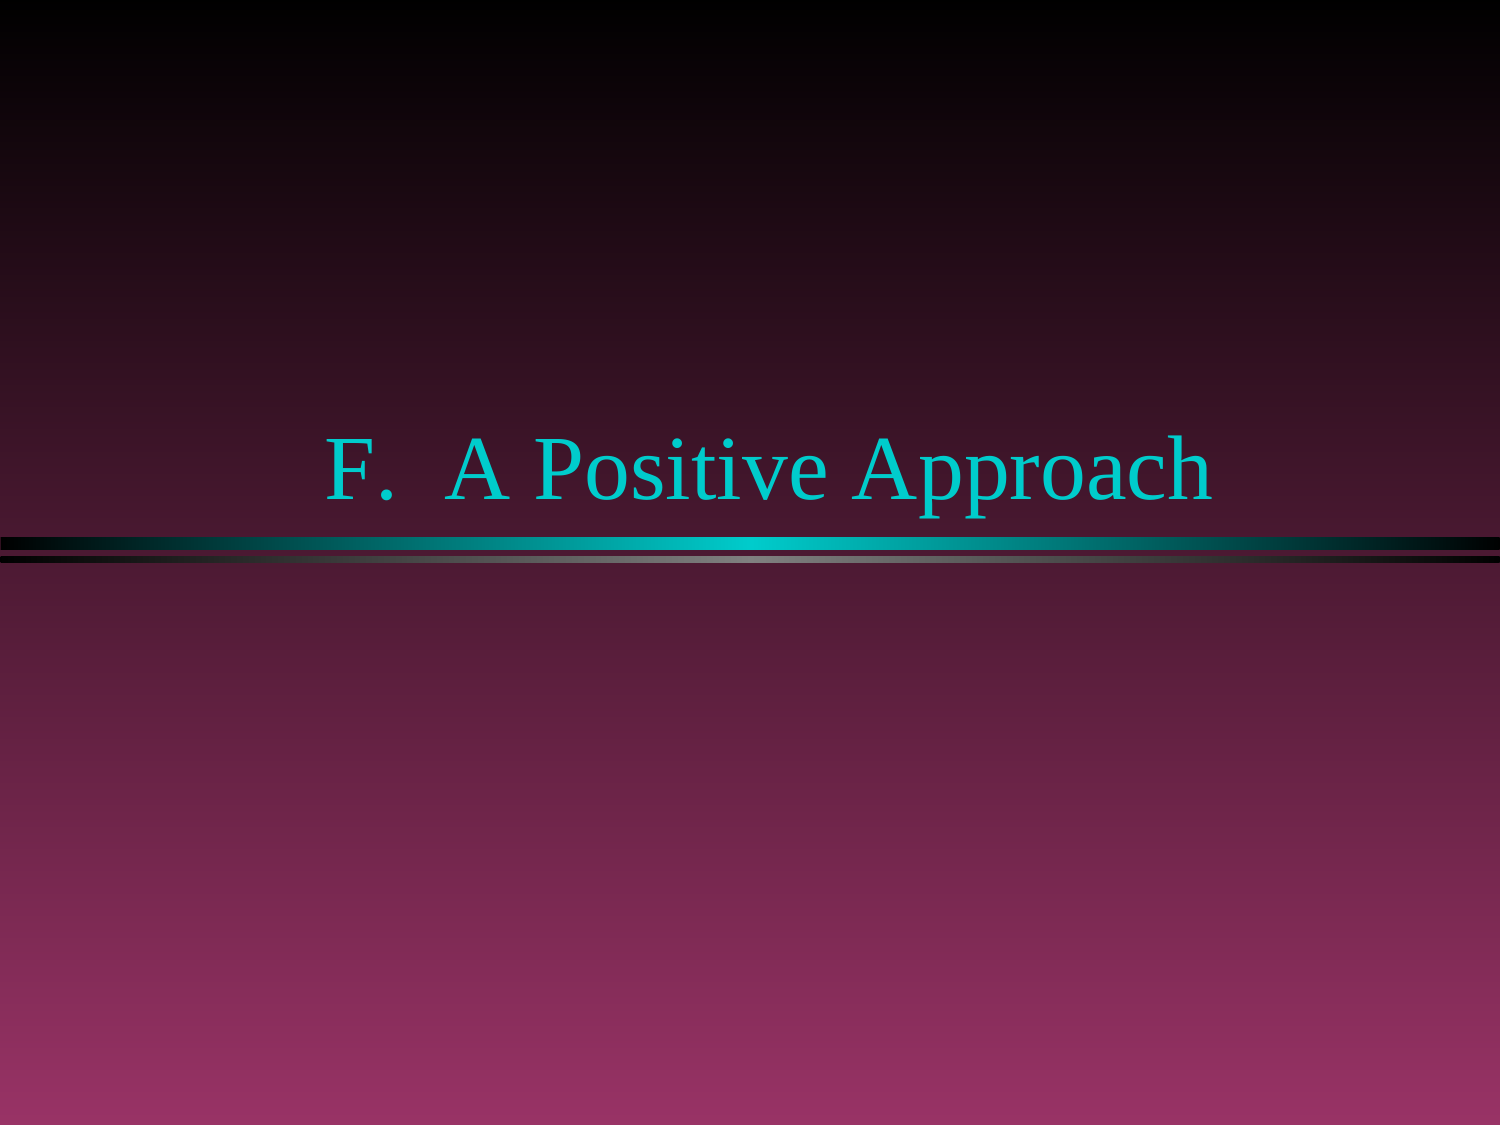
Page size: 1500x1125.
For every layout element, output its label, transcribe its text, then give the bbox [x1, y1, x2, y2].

title F. A Positive Approach [118, 374, 1422, 563]
